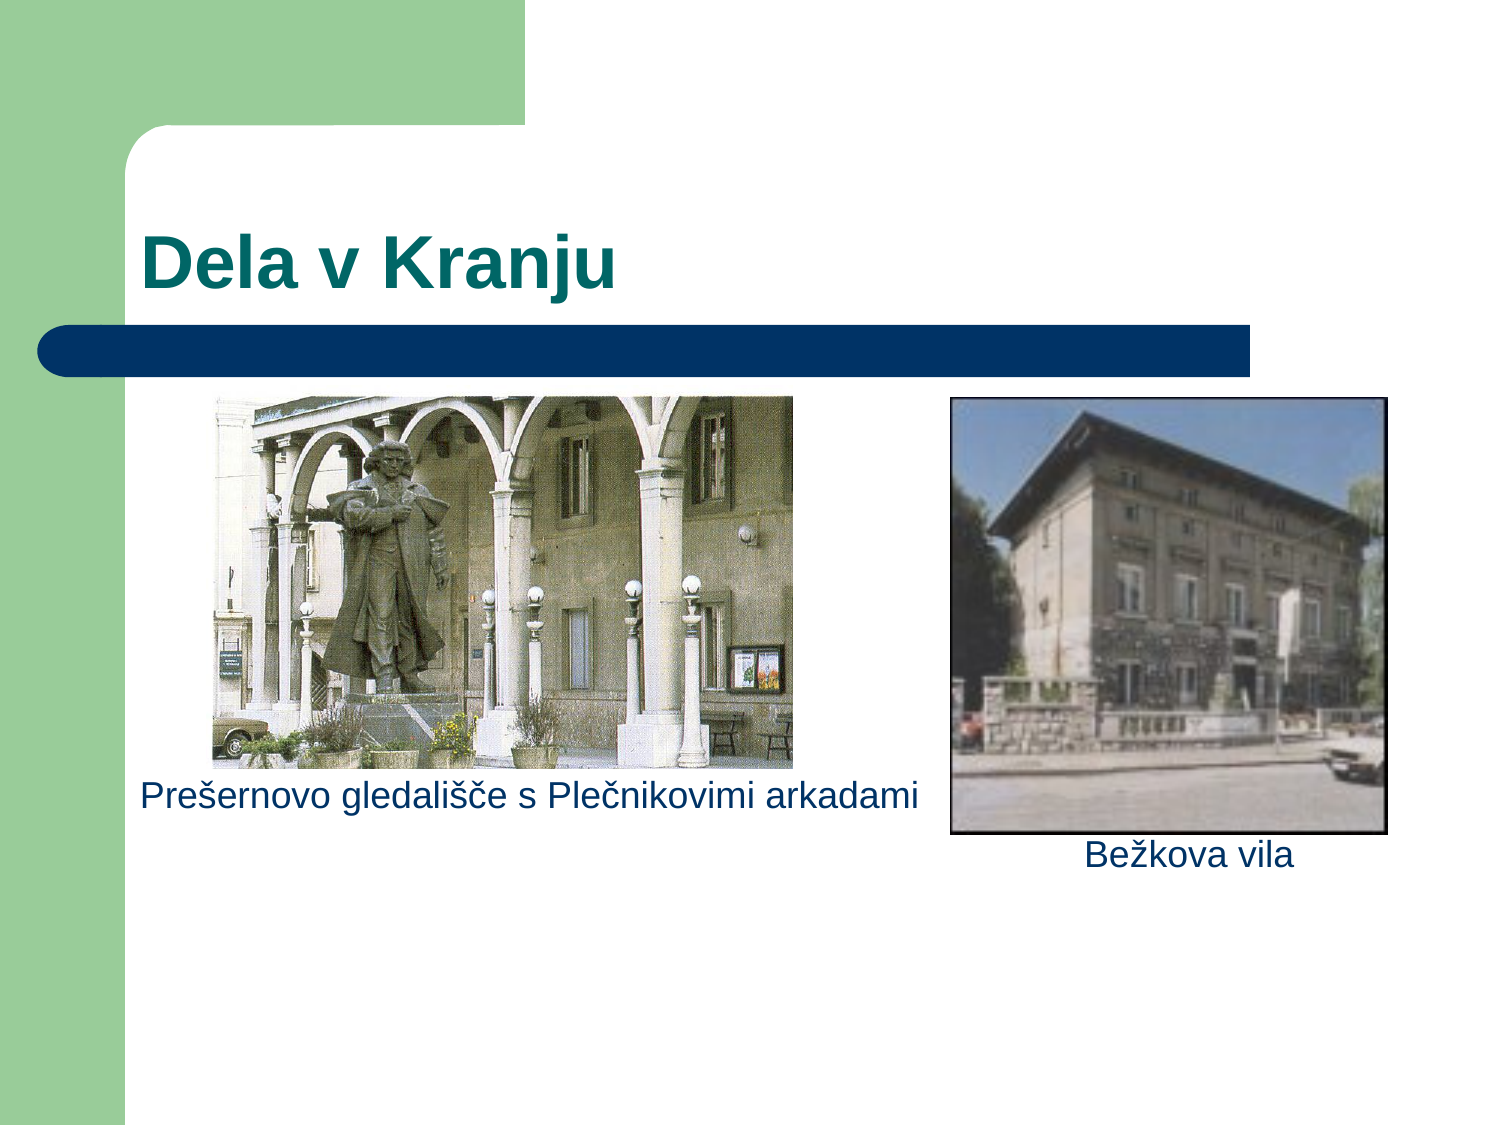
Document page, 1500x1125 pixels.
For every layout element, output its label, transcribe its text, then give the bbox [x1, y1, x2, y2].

title Dela v Kranju [125, 125, 1425, 313]
picture [950, 397, 1388, 835]
text_box Prešernovo gledališče s Plečnikovimi arkadami [124, 763, 935, 824]
text_box Bežkova vila [1069, 822, 1310, 883]
picture [206, 385, 793, 763]
